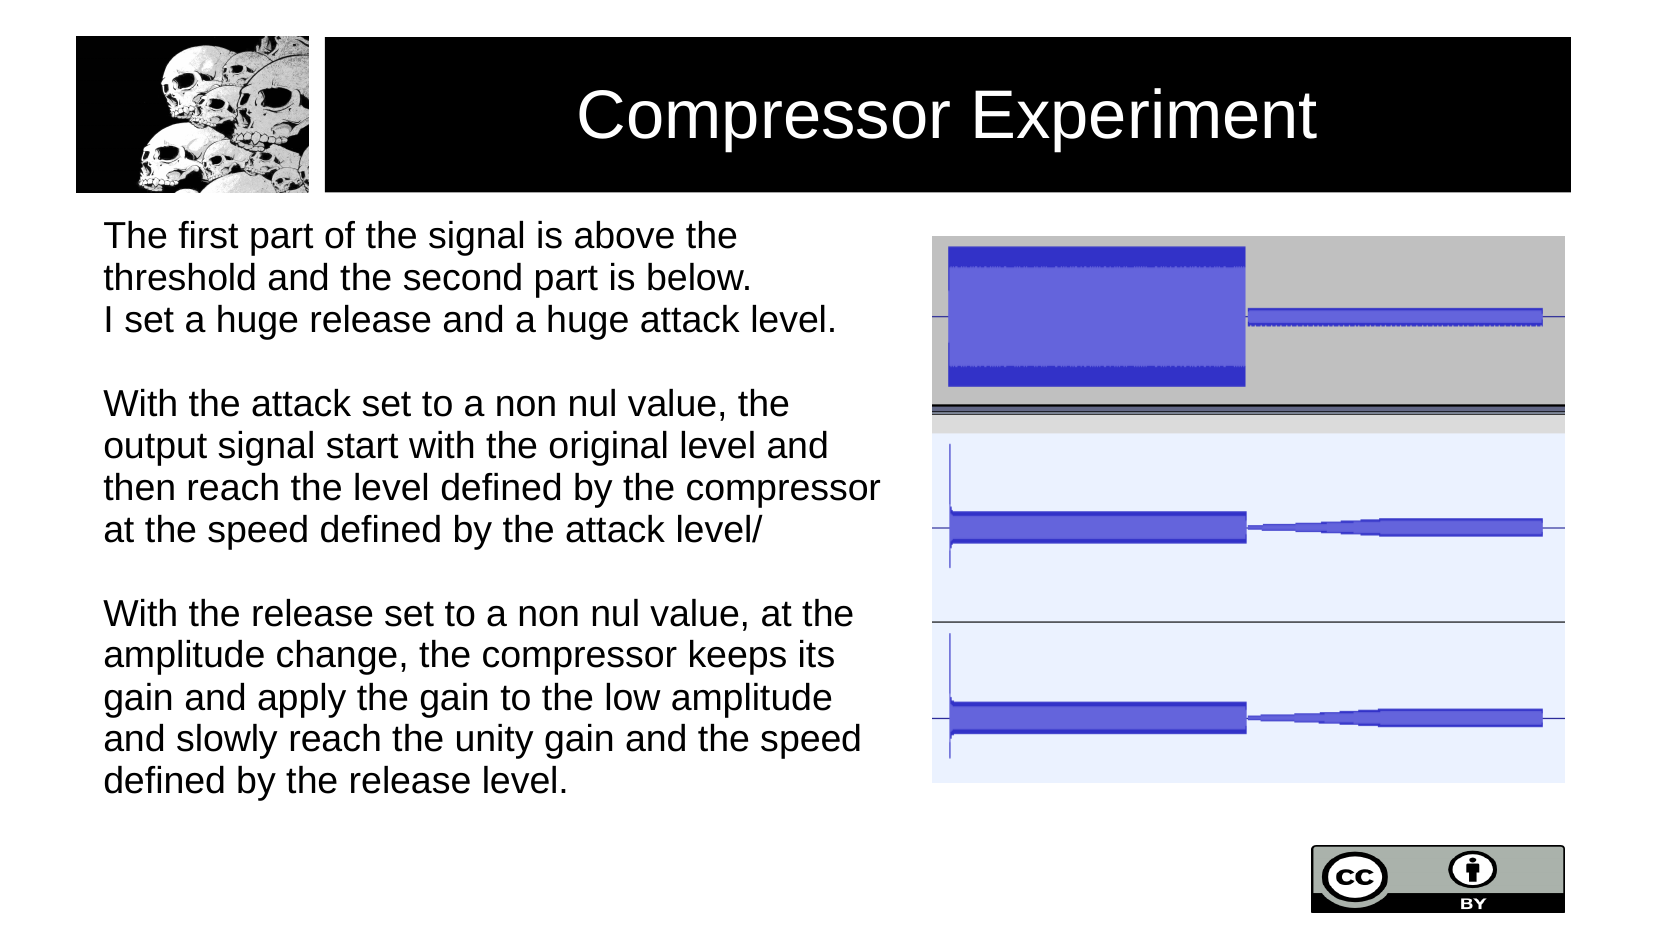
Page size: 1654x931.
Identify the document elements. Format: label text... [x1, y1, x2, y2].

title Compressor Experiment [324, 37, 1571, 193]
text_box The first part of the signal is above the threshold and the second part is below. I set a huge release and a huge attack level. With the attack set to a non nul value, the output signal start with the original level and then reach the level defined by the compressor at the speed defined by the attack level/ With the release set to a non nul value, at the amplitude change, the compressor keeps its gain and apply the gain to the low amplitude and slowly reach the unity gain and the speed defined by the release level. [88, 206, 916, 857]
picture [932, 236, 1565, 783]
picture [76, 36, 309, 193]
picture [1311, 845, 1565, 913]
